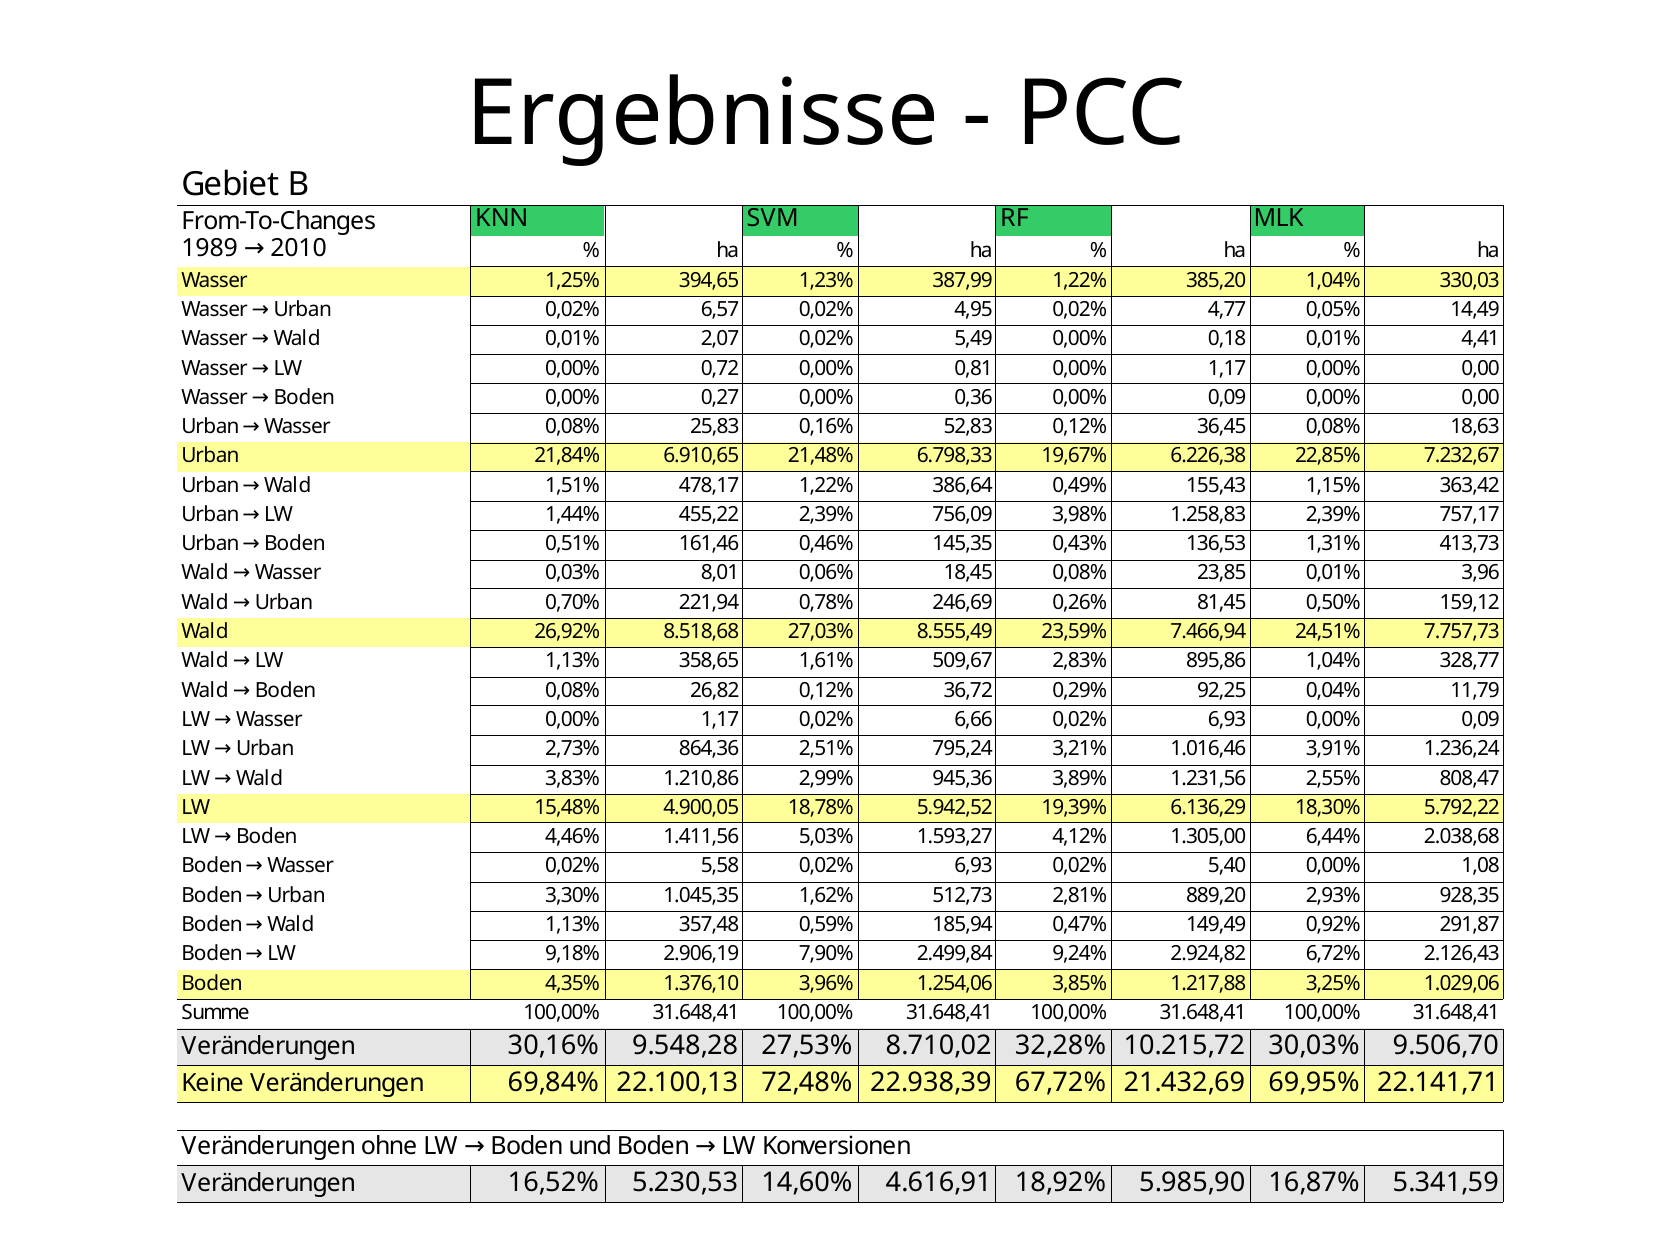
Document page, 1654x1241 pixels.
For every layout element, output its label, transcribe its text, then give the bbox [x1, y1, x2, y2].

chart [177, 165, 1506, 1205]
title Ergebnisse - PCC [82, 5, 1571, 213]
